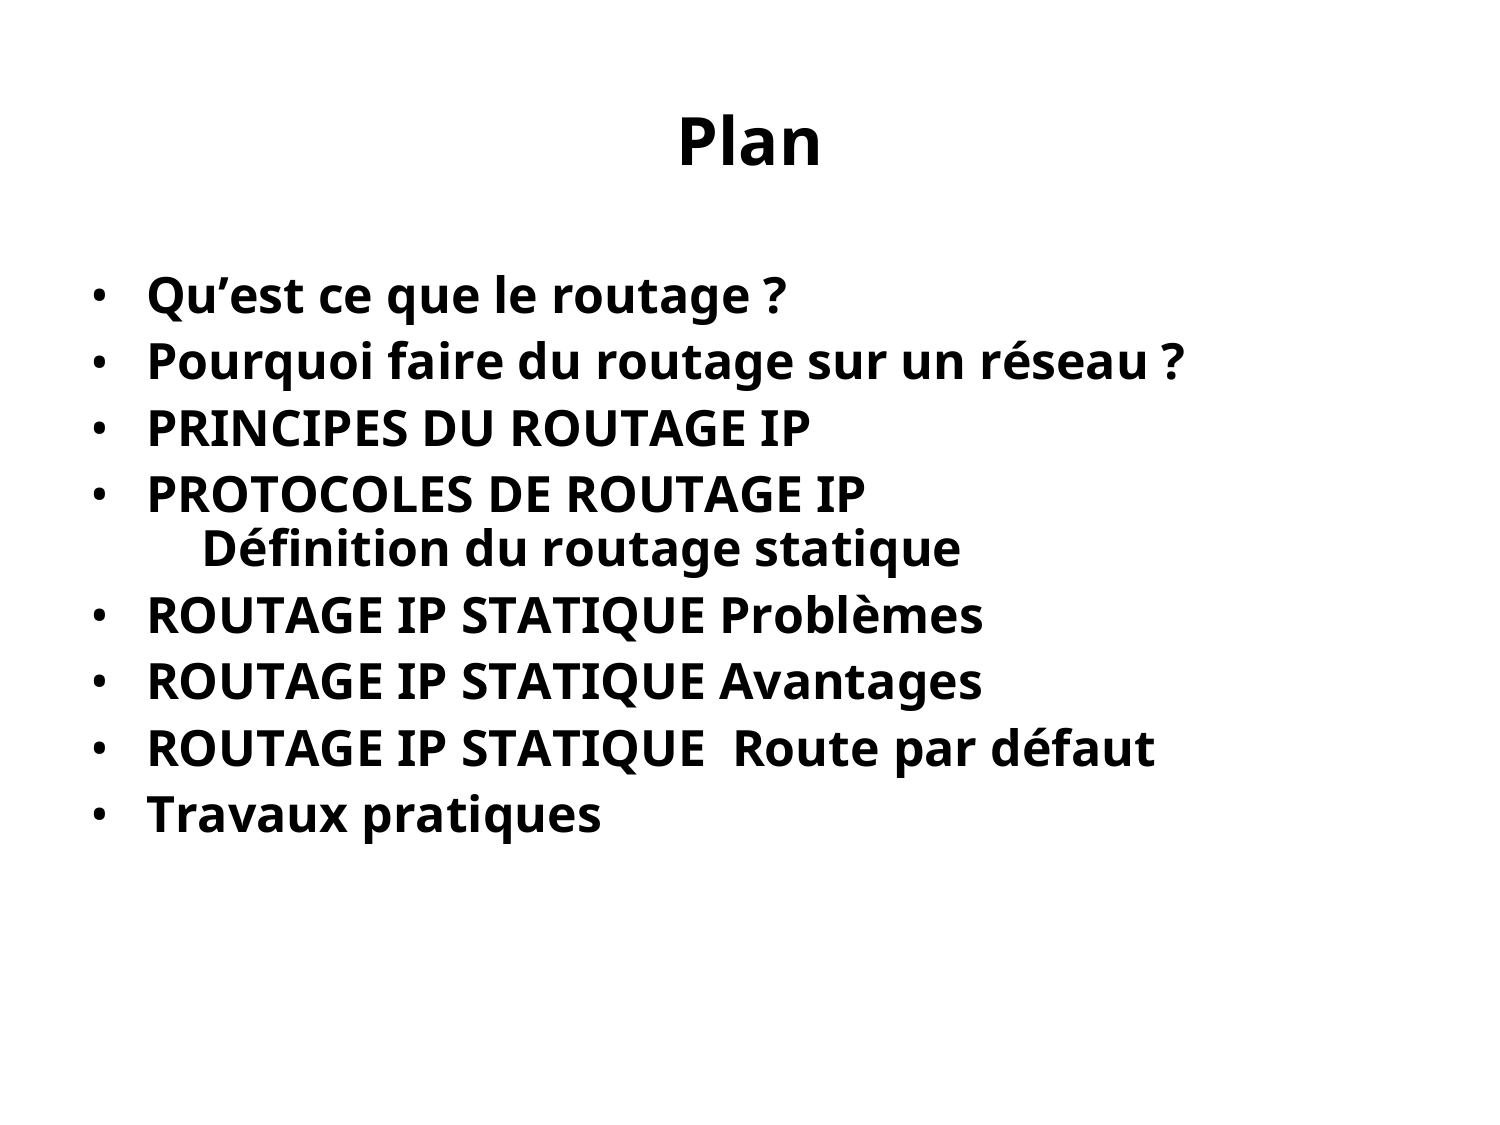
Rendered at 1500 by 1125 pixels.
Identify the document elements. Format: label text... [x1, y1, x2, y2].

list Qu’est ce que le routage ? Pourquoi faire du routage sur un réseau ? PRINCIPES DU ROUTAGE IP PROTOCOLES DE ROUTAGE IP Définition du routage statique ROUTAGE IP STATIQUE Problèmes ROUTAGE IP STATIQUE Avantages ROUTAGE IP STATIQUE Route par défaut Travaux pratiques [75, 262, 1426, 863]
title Plan [75, 45, 1426, 233]
